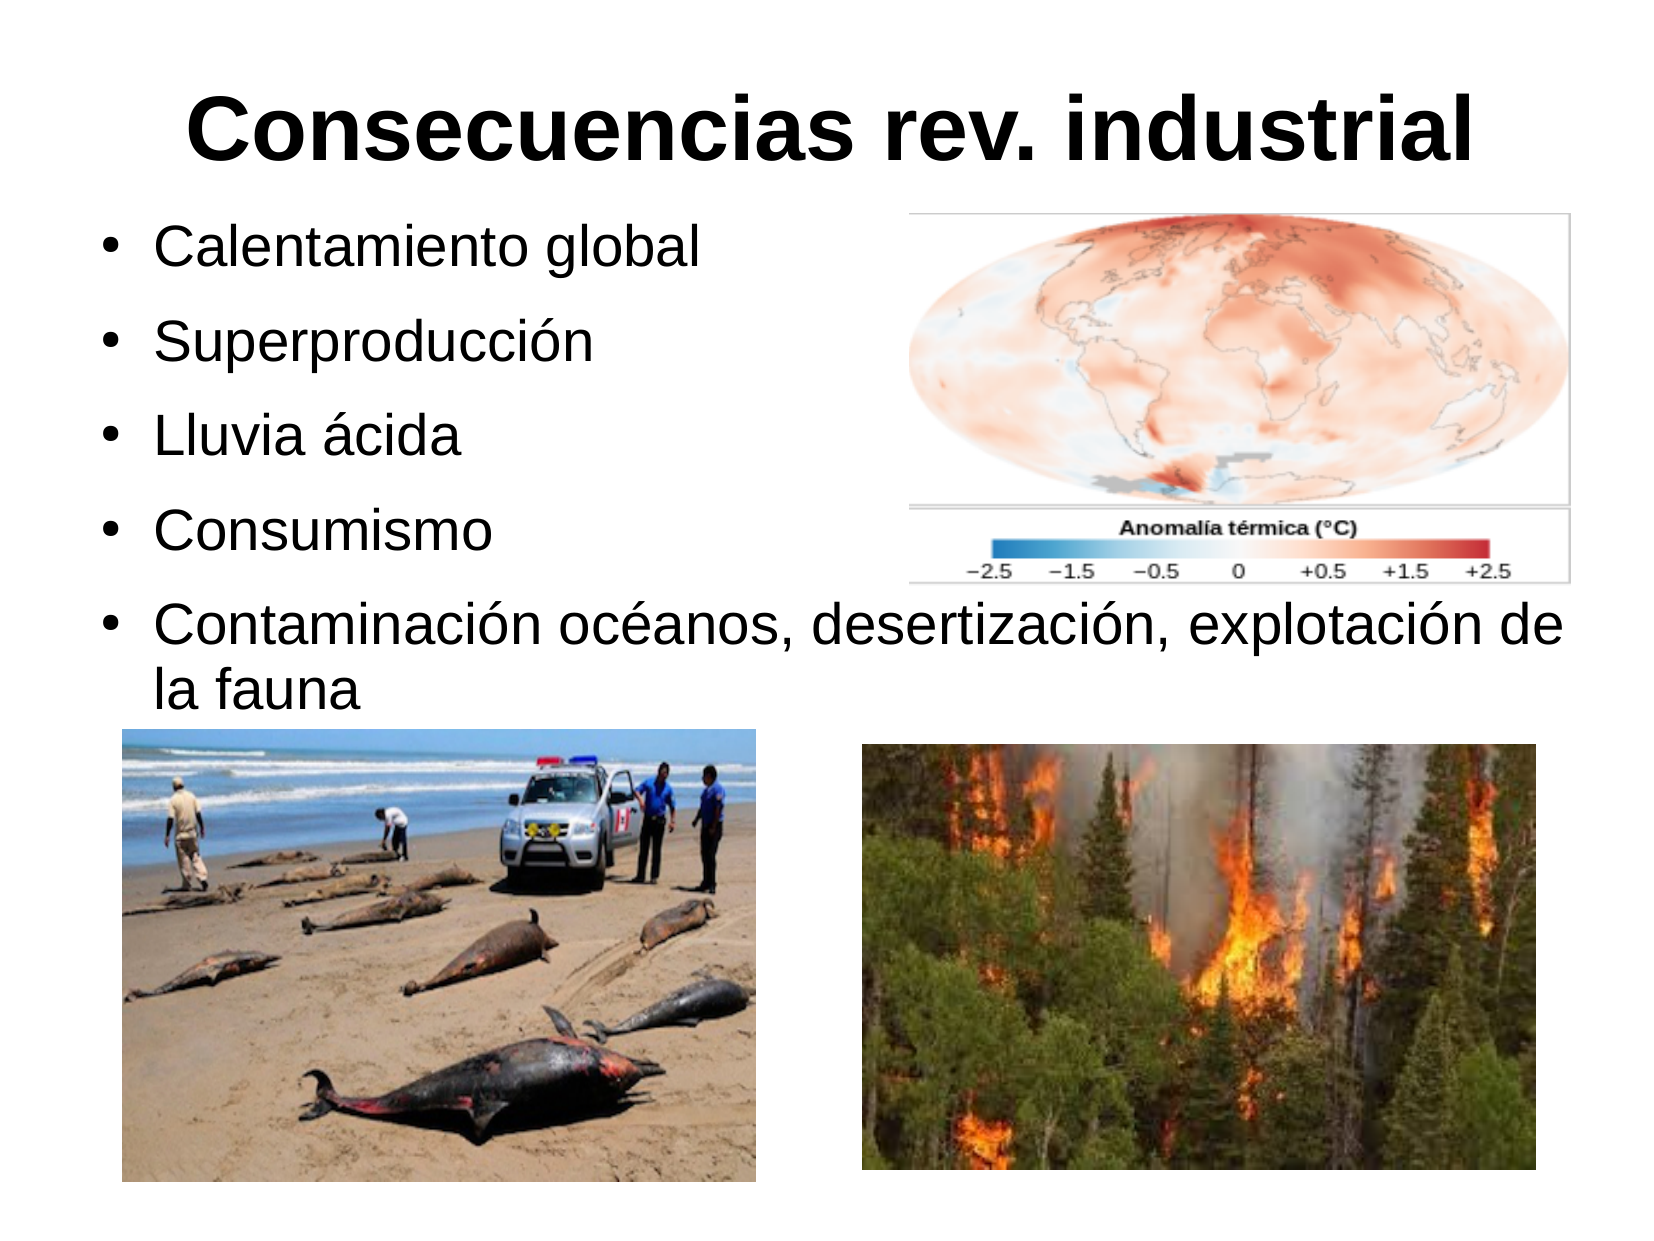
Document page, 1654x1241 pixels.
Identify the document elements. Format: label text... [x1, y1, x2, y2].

list Calentamiento global Superproducción Lluvia ácida Consumismo Contaminación océanos, desertización, explotación de la fauna [82, 213, 1571, 934]
picture [909, 213, 1571, 586]
picture [862, 744, 1536, 1170]
picture [122, 729, 756, 1182]
title Consecuencias rev. industrial [87, 25, 1576, 233]
